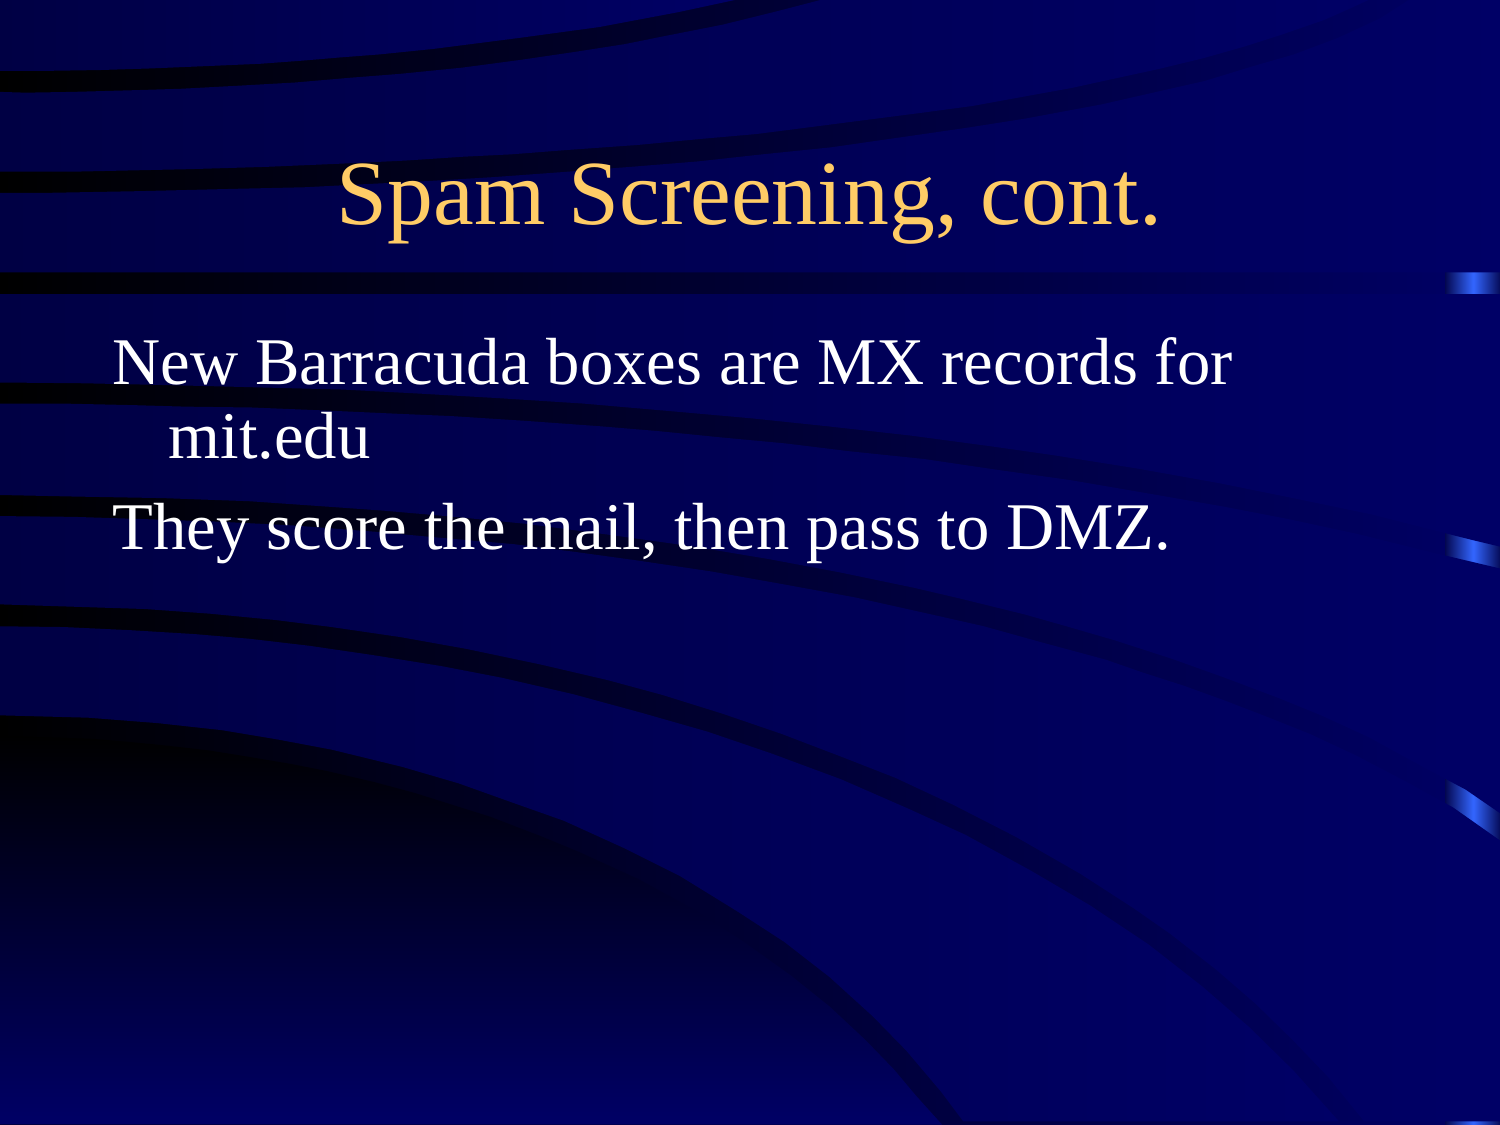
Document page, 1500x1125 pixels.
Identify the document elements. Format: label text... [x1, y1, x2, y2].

list New Barracuda boxes are MX records for mit.edu They score the mail, then pass to DMZ. [112, 324, 1388, 1001]
title Spam Screening, cont. [112, 99, 1388, 288]
